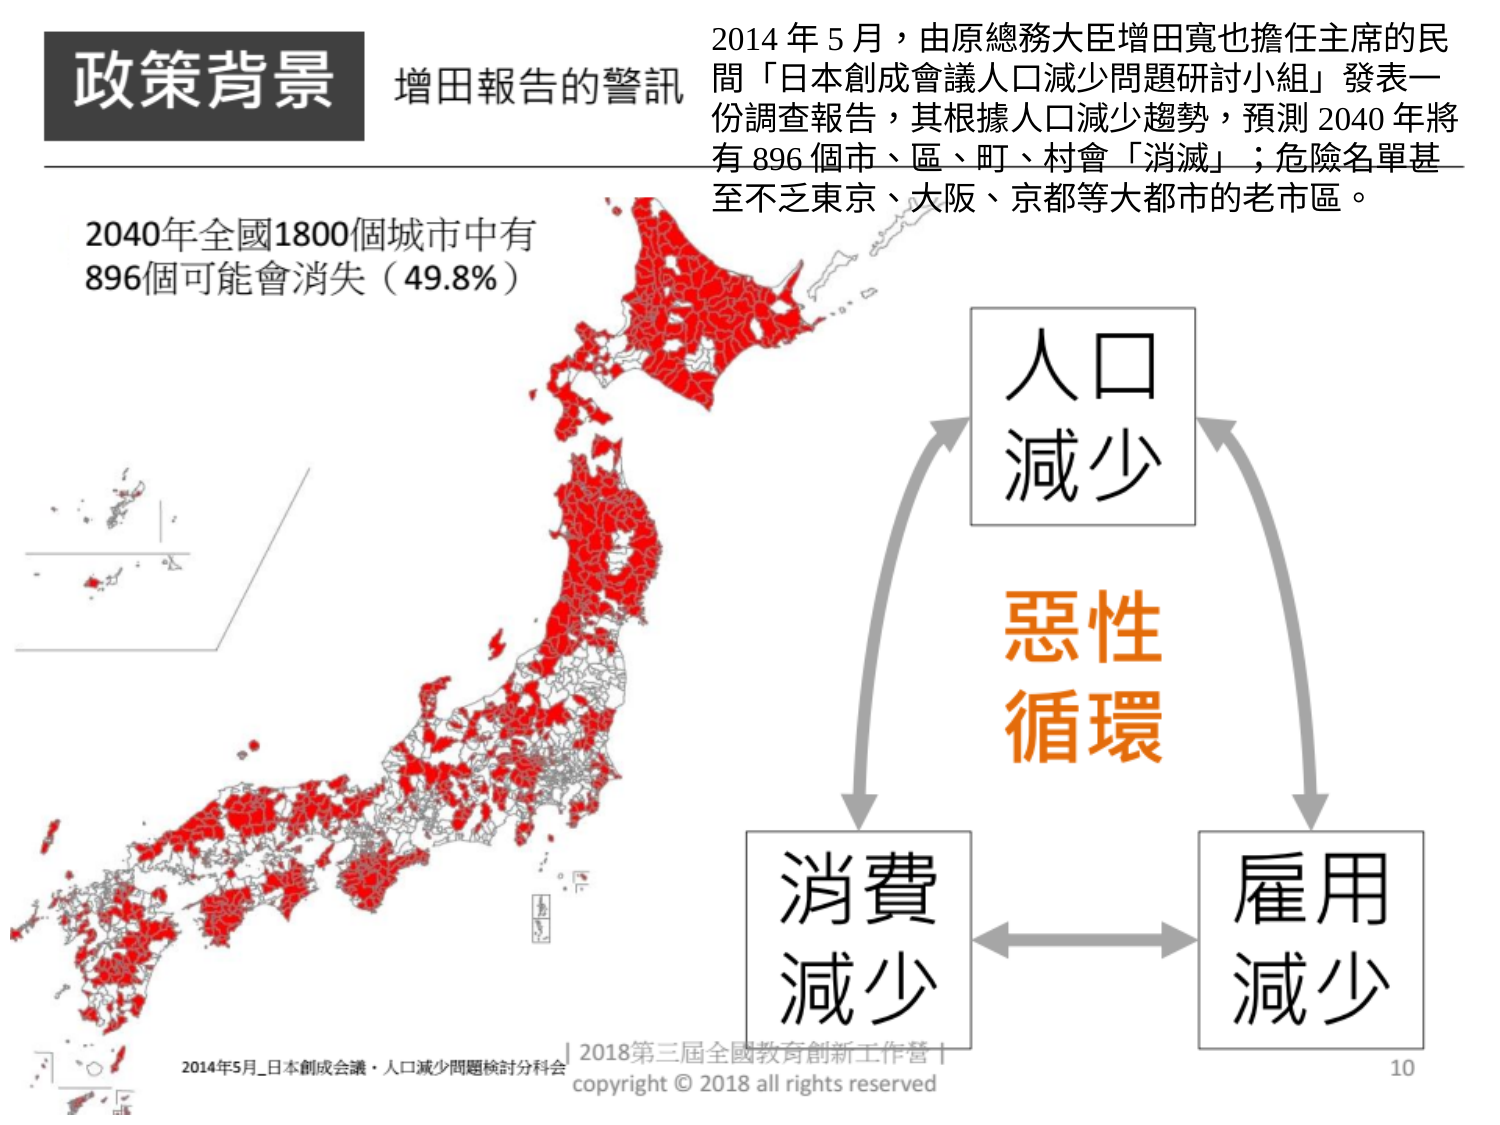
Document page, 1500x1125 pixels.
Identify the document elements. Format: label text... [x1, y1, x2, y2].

picture [10, 10, 1490, 1115]
text_box 2014年5月，由原總務大臣增田寬也擔任主席的民間「日本創成會議人口減少問題研討小組」發表一份調查報告，其根據人口減少趨勢，預測2040年將有896個市、區、町、村會「消滅」；危險名單甚至不乏東京、大阪、京都等大都市的老市區。 [696, 10, 1490, 225]
